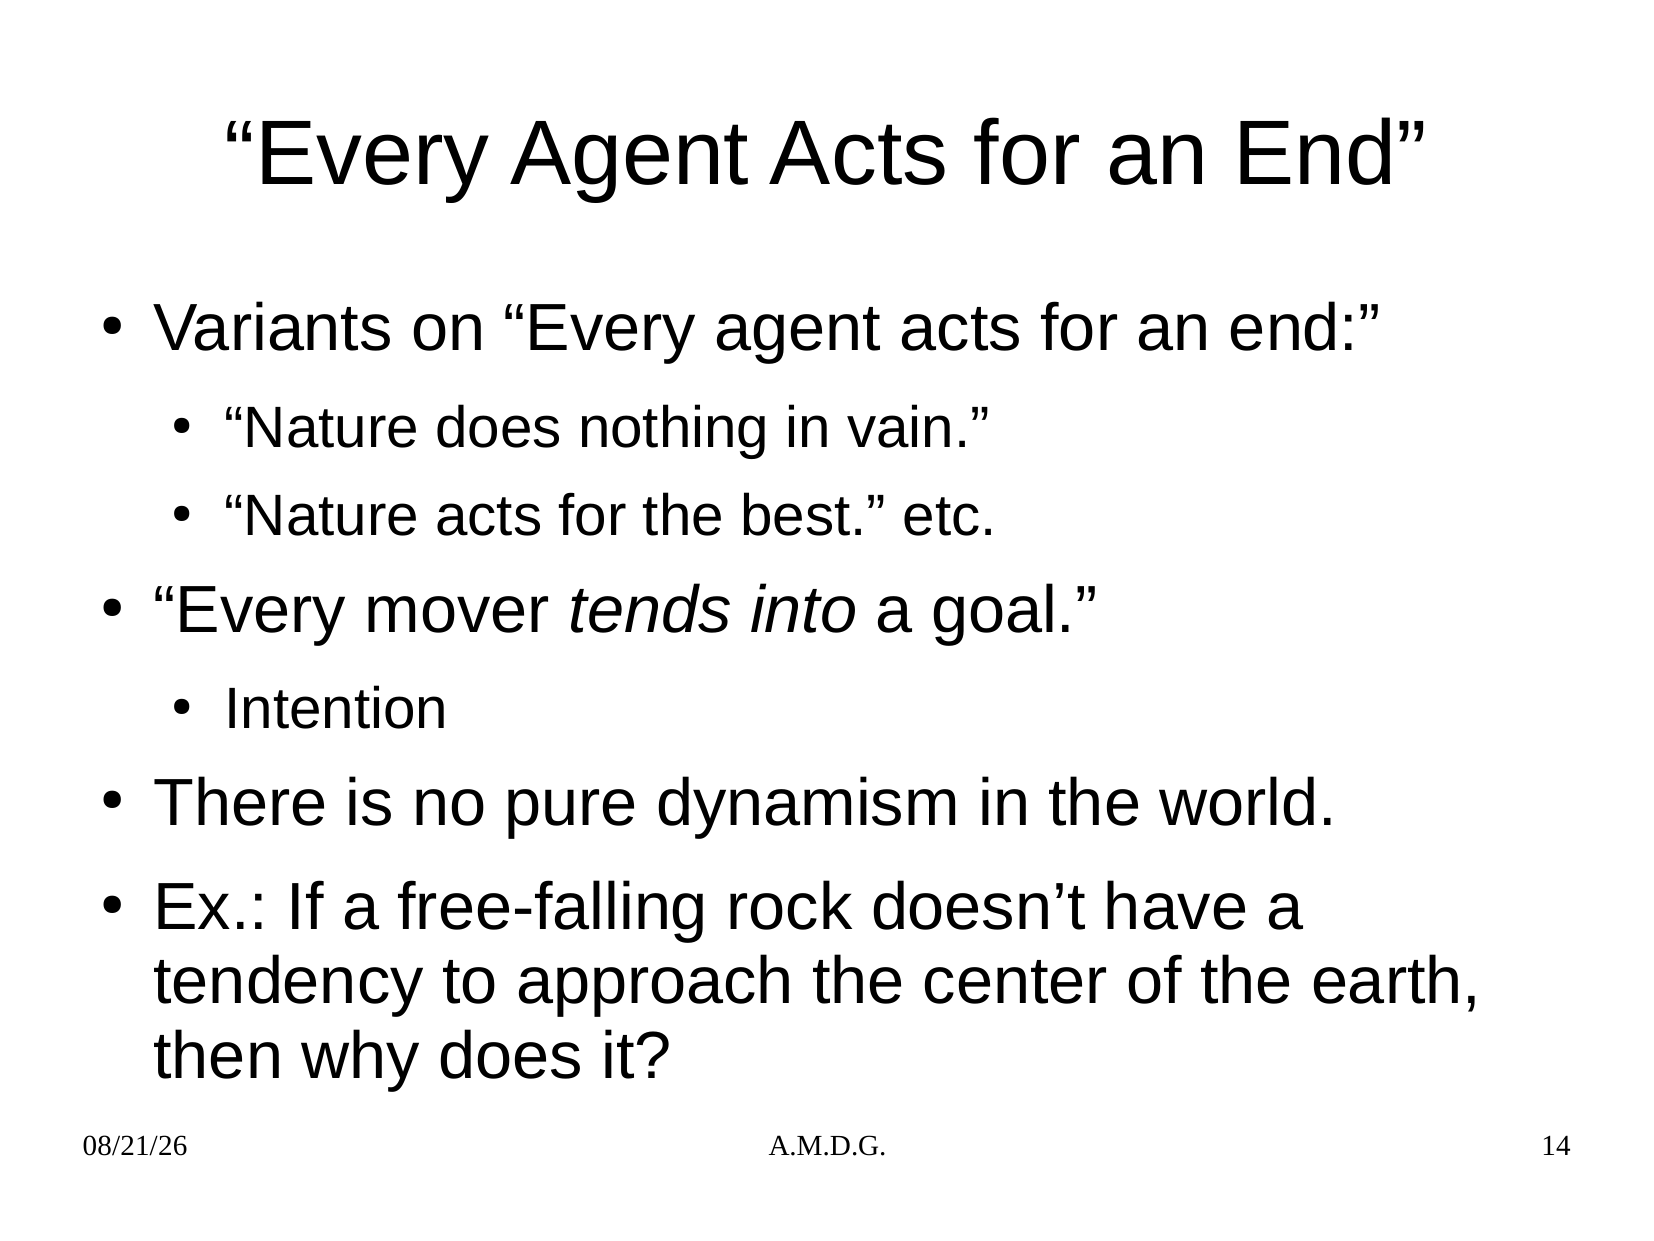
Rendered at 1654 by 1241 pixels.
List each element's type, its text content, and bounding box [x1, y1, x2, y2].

list Variants on “Every agent acts for an end:” “Nature does nothing in vain.” “Nature acts for the best.” etc. “Every mover tends into a goal.” Intention There is no pure dynamism in the world. Ex.: If a free-falling rock doesn’t have a tendency to approach the center of the earth, then why does it? [82, 290, 1571, 1109]
title “Every Agent Acts for an End” [82, 49, 1571, 257]
